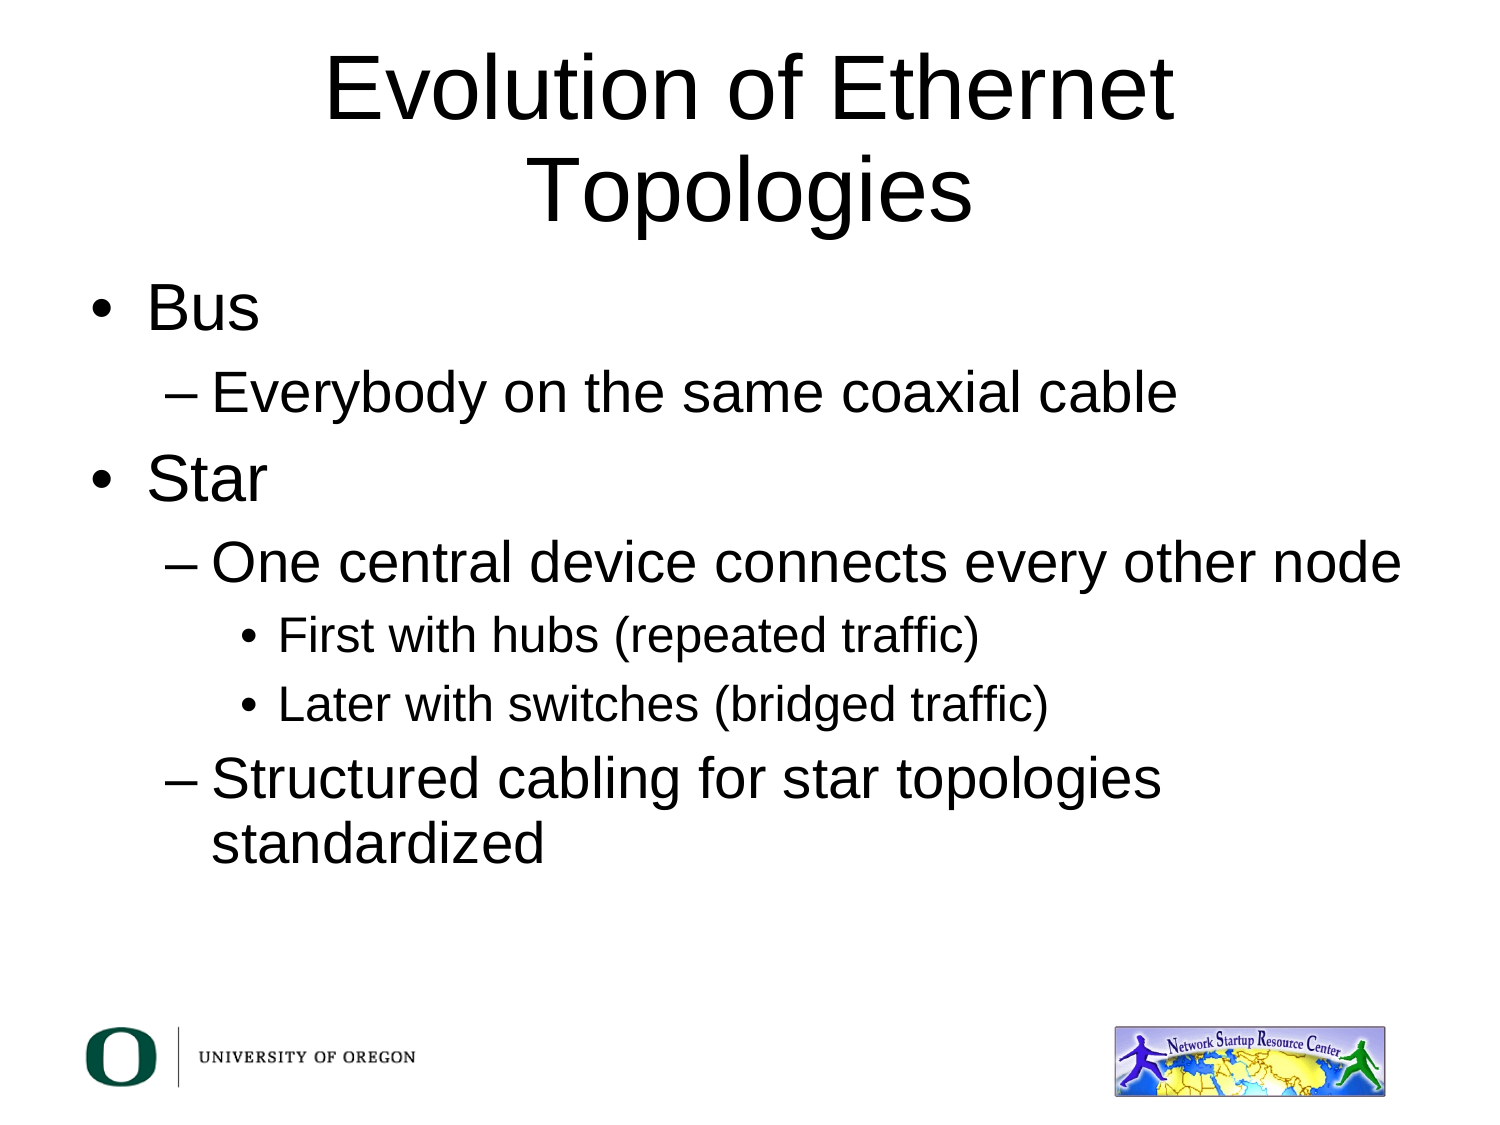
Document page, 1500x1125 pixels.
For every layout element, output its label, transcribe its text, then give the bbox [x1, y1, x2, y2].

list Bus Everybody on the same coaxial cable Star One central device connects every other node First with hubs (repeated traffic) Later with switches (bridged traffic) Structured cabling for star topologies standardized [75, 262, 1426, 1005]
picture [75, 1024, 426, 1090]
title Evolution of Ethernet Topologies [75, 21, 1426, 257]
picture [1112, 1024, 1388, 1099]
